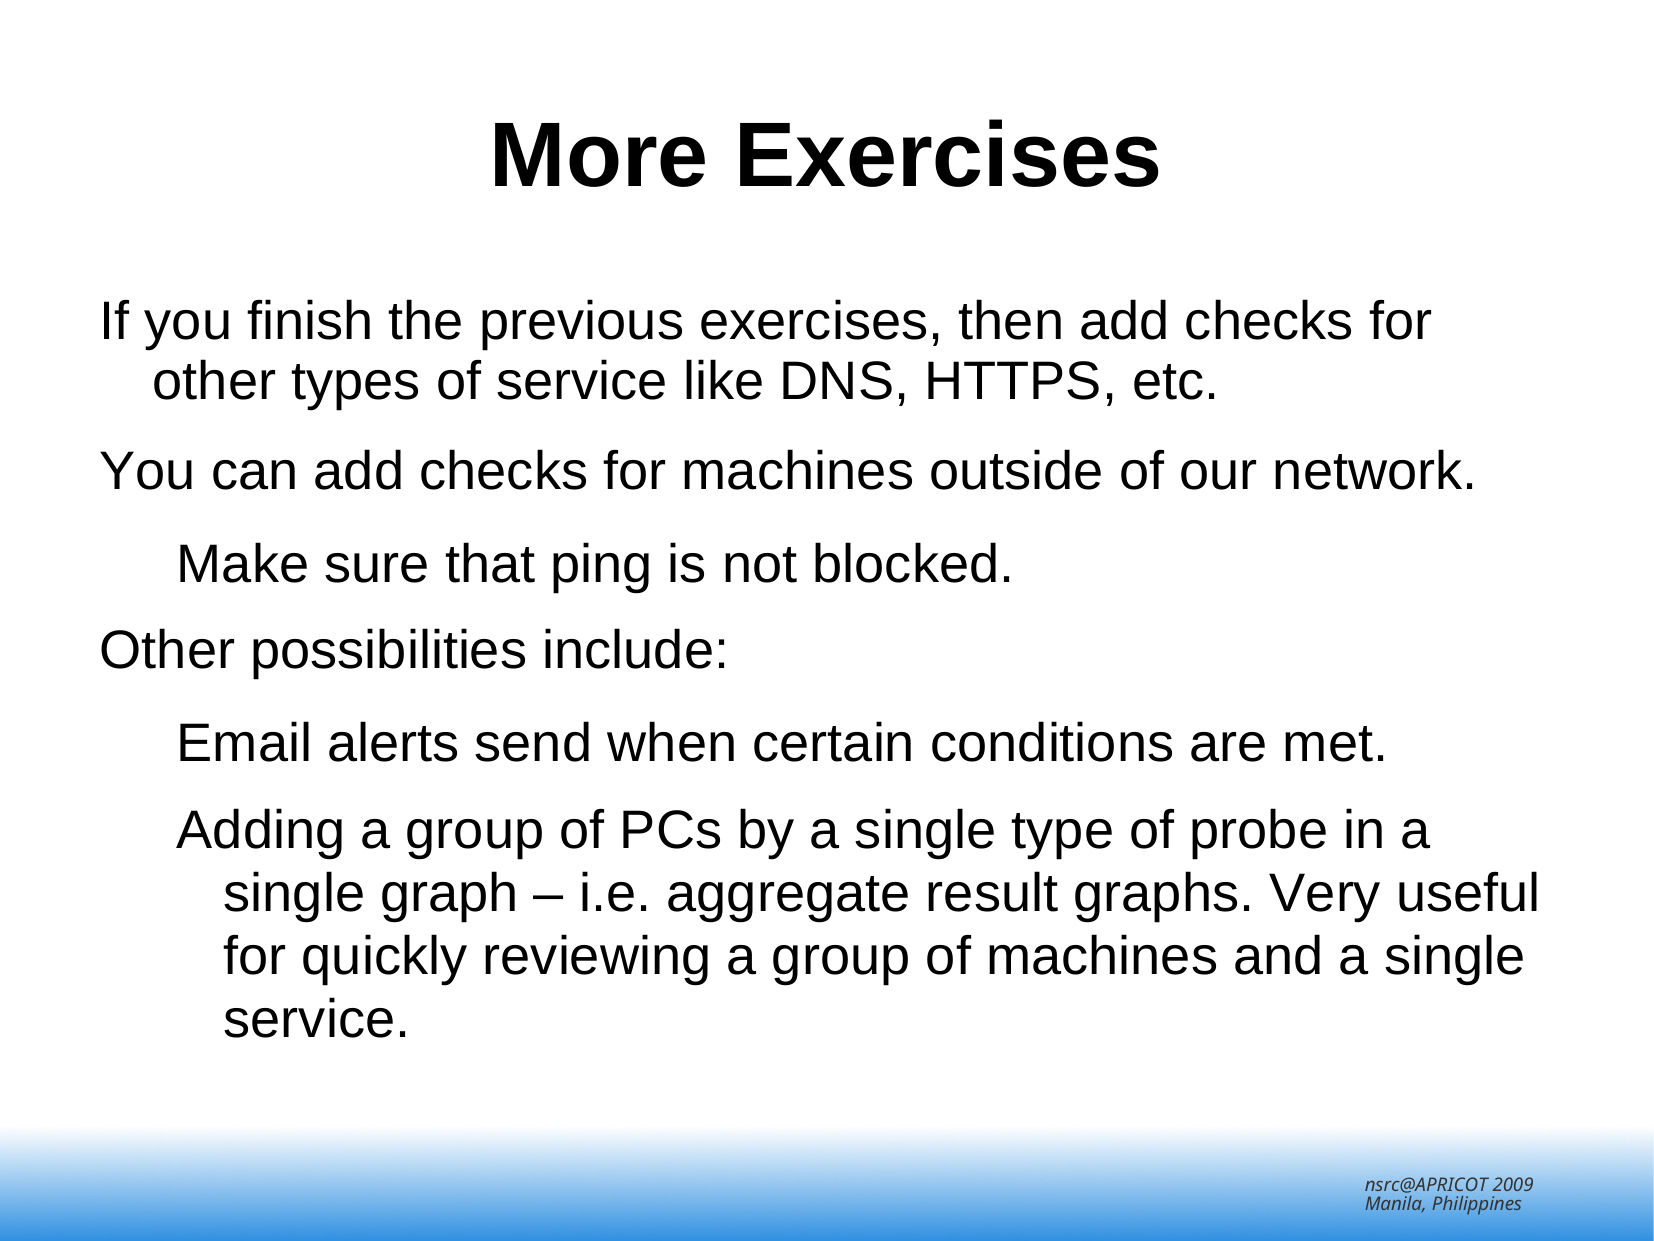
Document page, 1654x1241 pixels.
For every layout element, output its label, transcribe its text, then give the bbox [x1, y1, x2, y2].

title More Exercises [82, 56, 1571, 249]
list If you finish the previous exercises, then add checks for other types of service like DNS, HTTPS, etc. You can add checks for machines outside of our network. Make sure that ping is not blocked. Other possibilities include: Email alerts send when certain conditions are met. Adding a group of PCs by a single type of probe in a single graph – i.e. aggregate result graphs. Very useful for quickly reviewing a group of machines and a single service. [82, 290, 1571, 1094]
picture [0, 1124, 1654, 1241]
